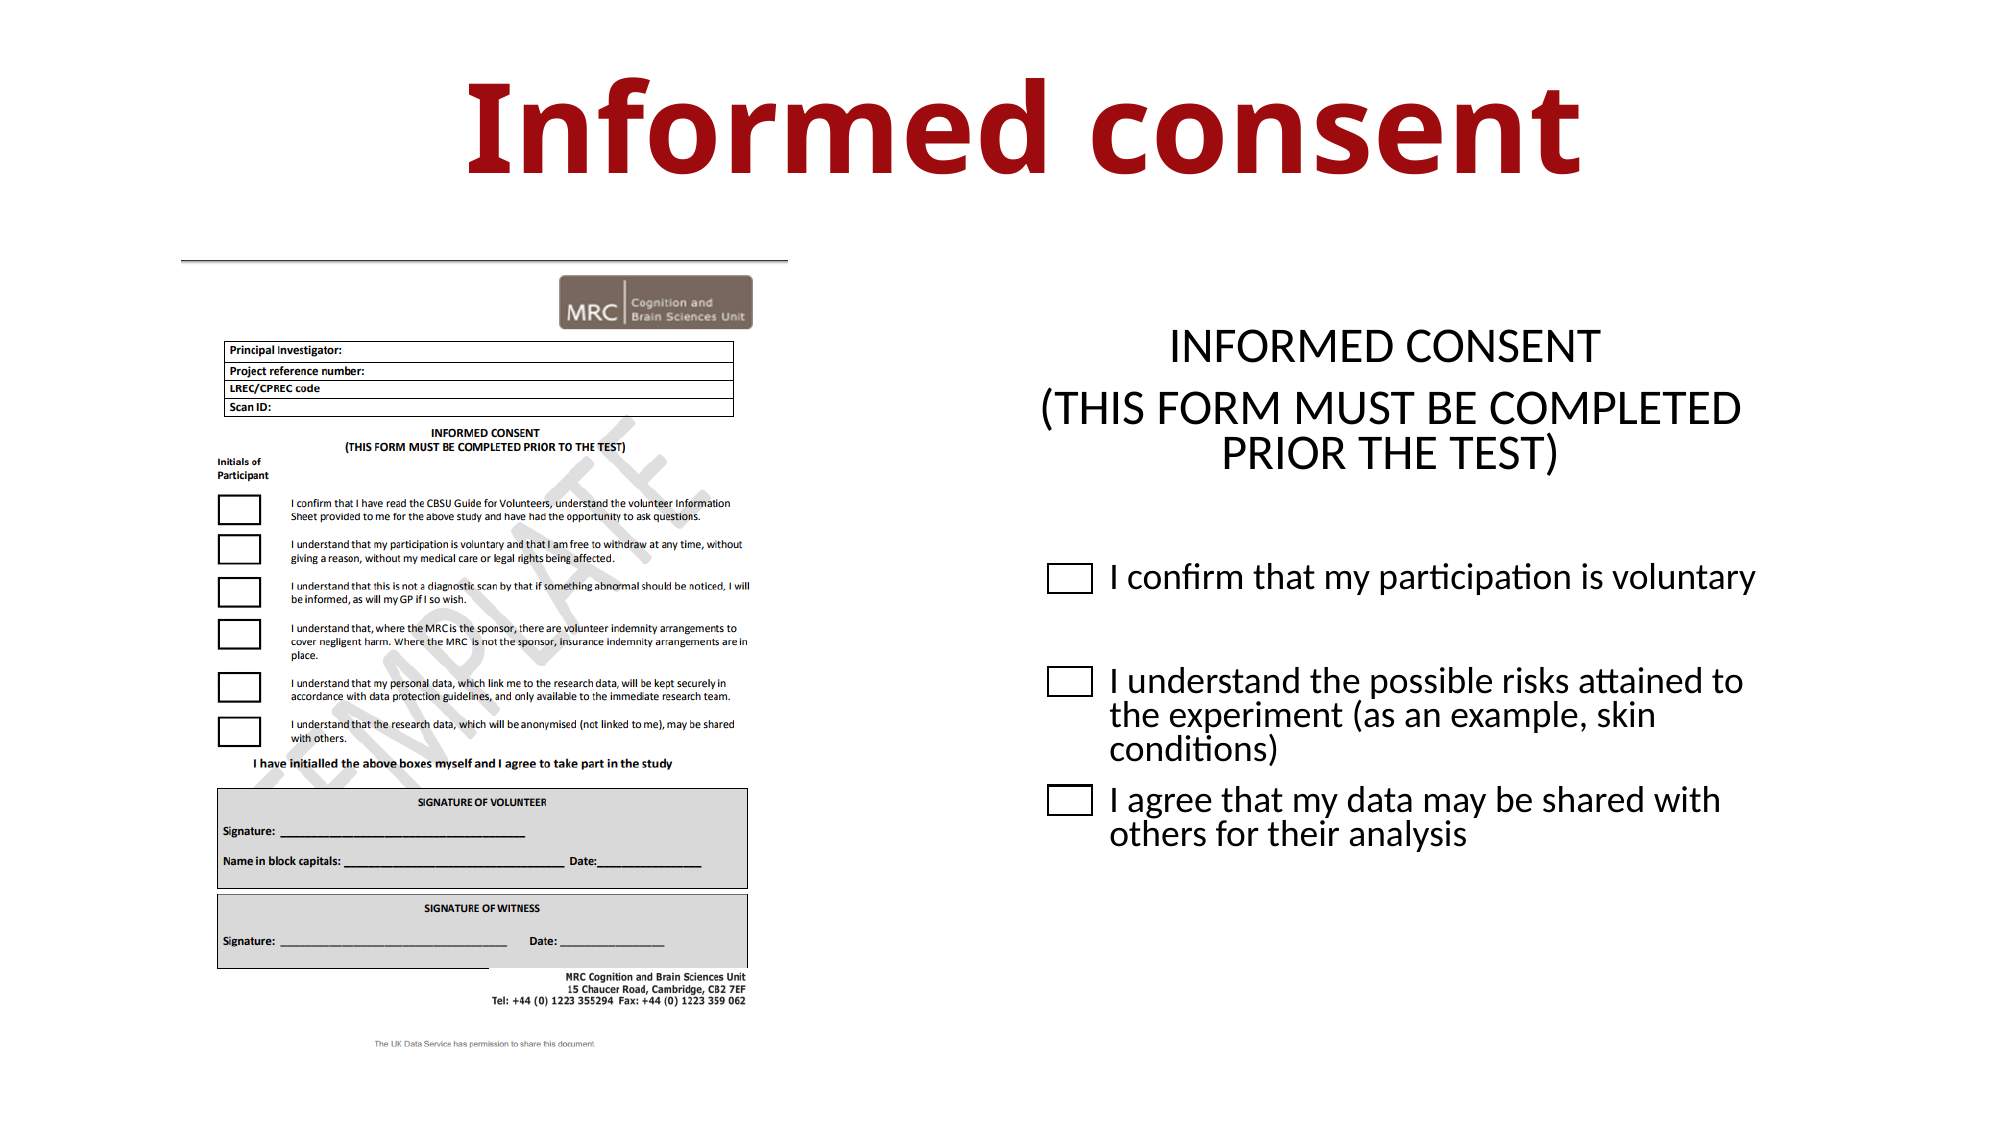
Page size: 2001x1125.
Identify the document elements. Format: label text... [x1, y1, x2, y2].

text_box I understand the possible risks attained to the experiment (as an example, skin conditions) [1094, 660, 1781, 776]
text_box I confirm that my participation is voluntary [1094, 555, 1781, 604]
text_box INFORMED CONSENT (THIS FORM MUST BE COMPLETED PRIOR THE TEST) [1000, 319, 1781, 486]
picture [181, 260, 788, 1072]
text_box I agree that my data may be shared with others for their analysis [1094, 778, 1781, 861]
text_box Informed consent [451, 76, 1600, 203]
